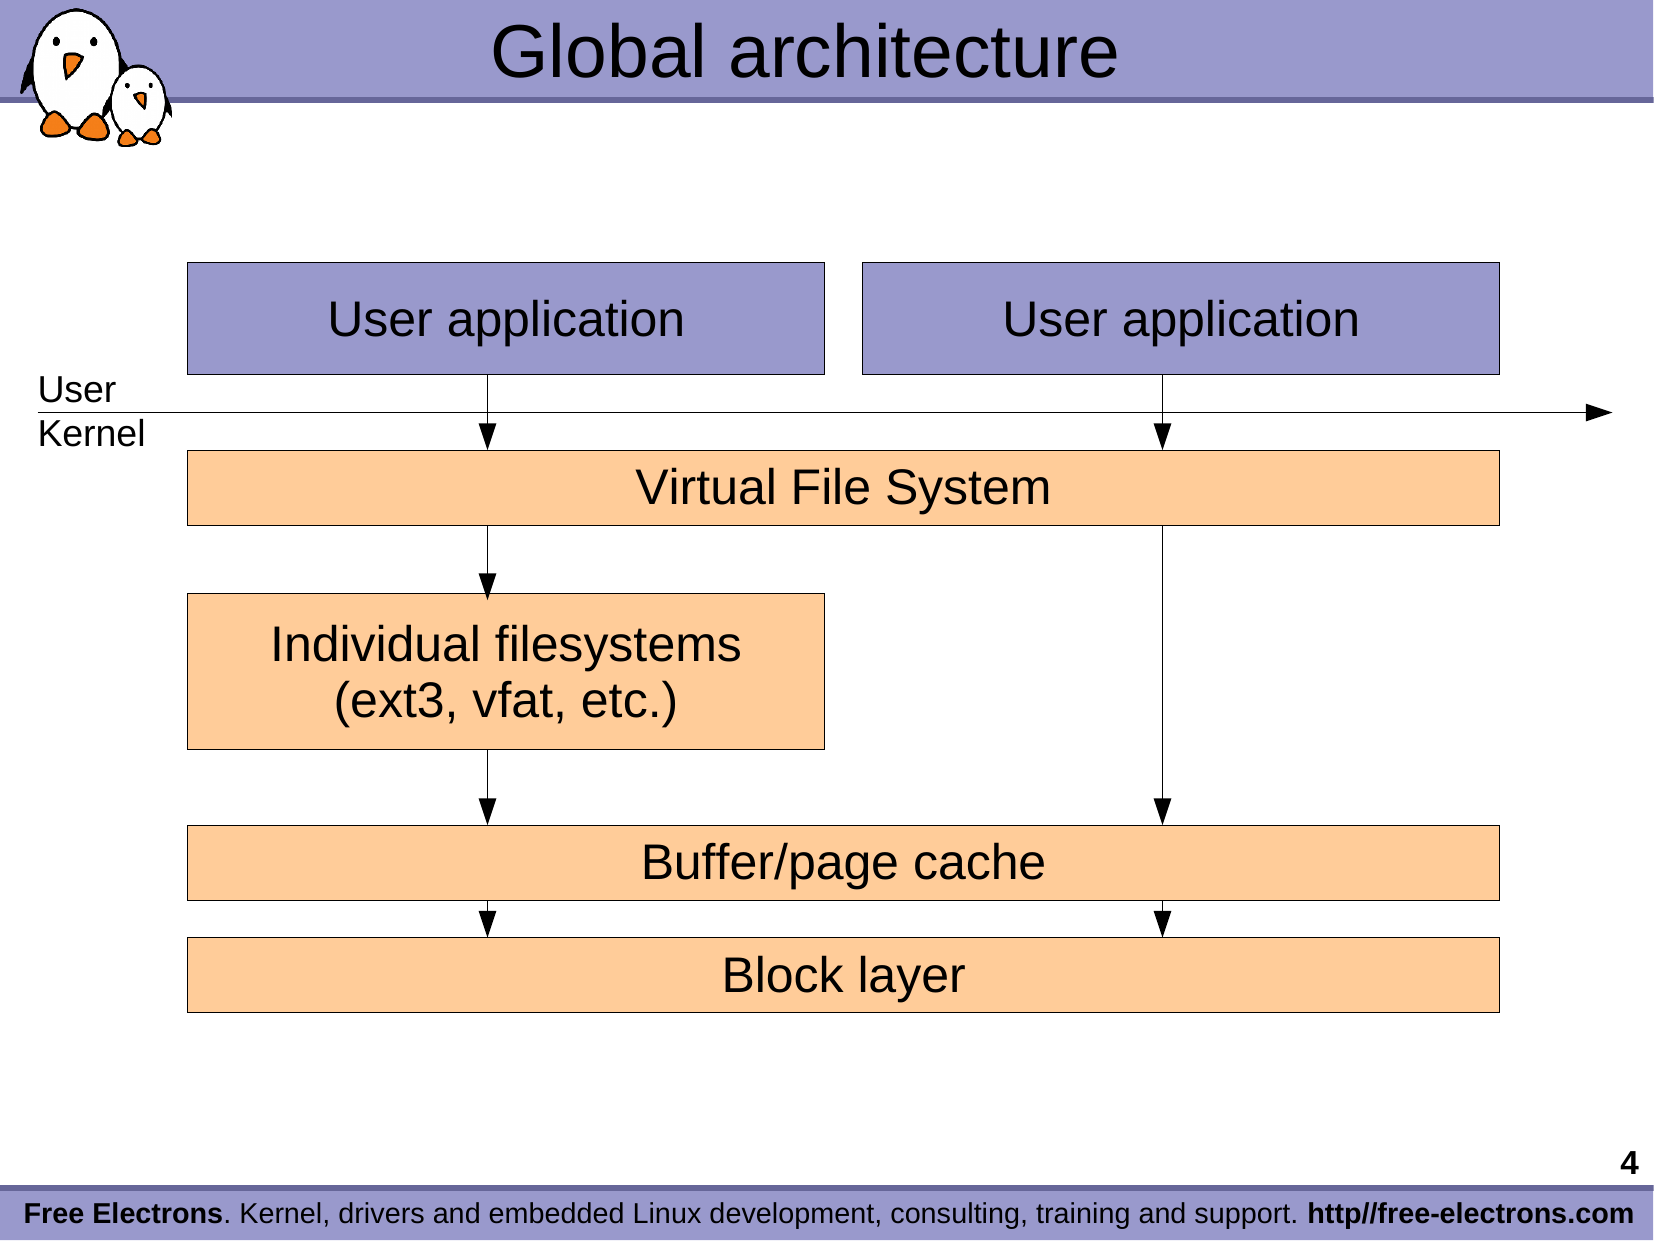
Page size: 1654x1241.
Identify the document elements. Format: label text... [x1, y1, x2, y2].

text_box Kernel [37, 416, 376, 460]
text_box Virtual File System [187, 450, 1500, 526]
title Global architecture [60, 0, 1551, 103]
text_box User [37, 368, 376, 416]
text_box User application [862, 262, 1500, 375]
text_box Block layer [187, 937, 1500, 1013]
text_box User application [187, 262, 825, 375]
text_box Individual filesystems (ext3, vfat, etc.) [187, 593, 825, 750]
text_box Buffer/page cache [187, 825, 1500, 901]
picture [20, 8, 172, 147]
